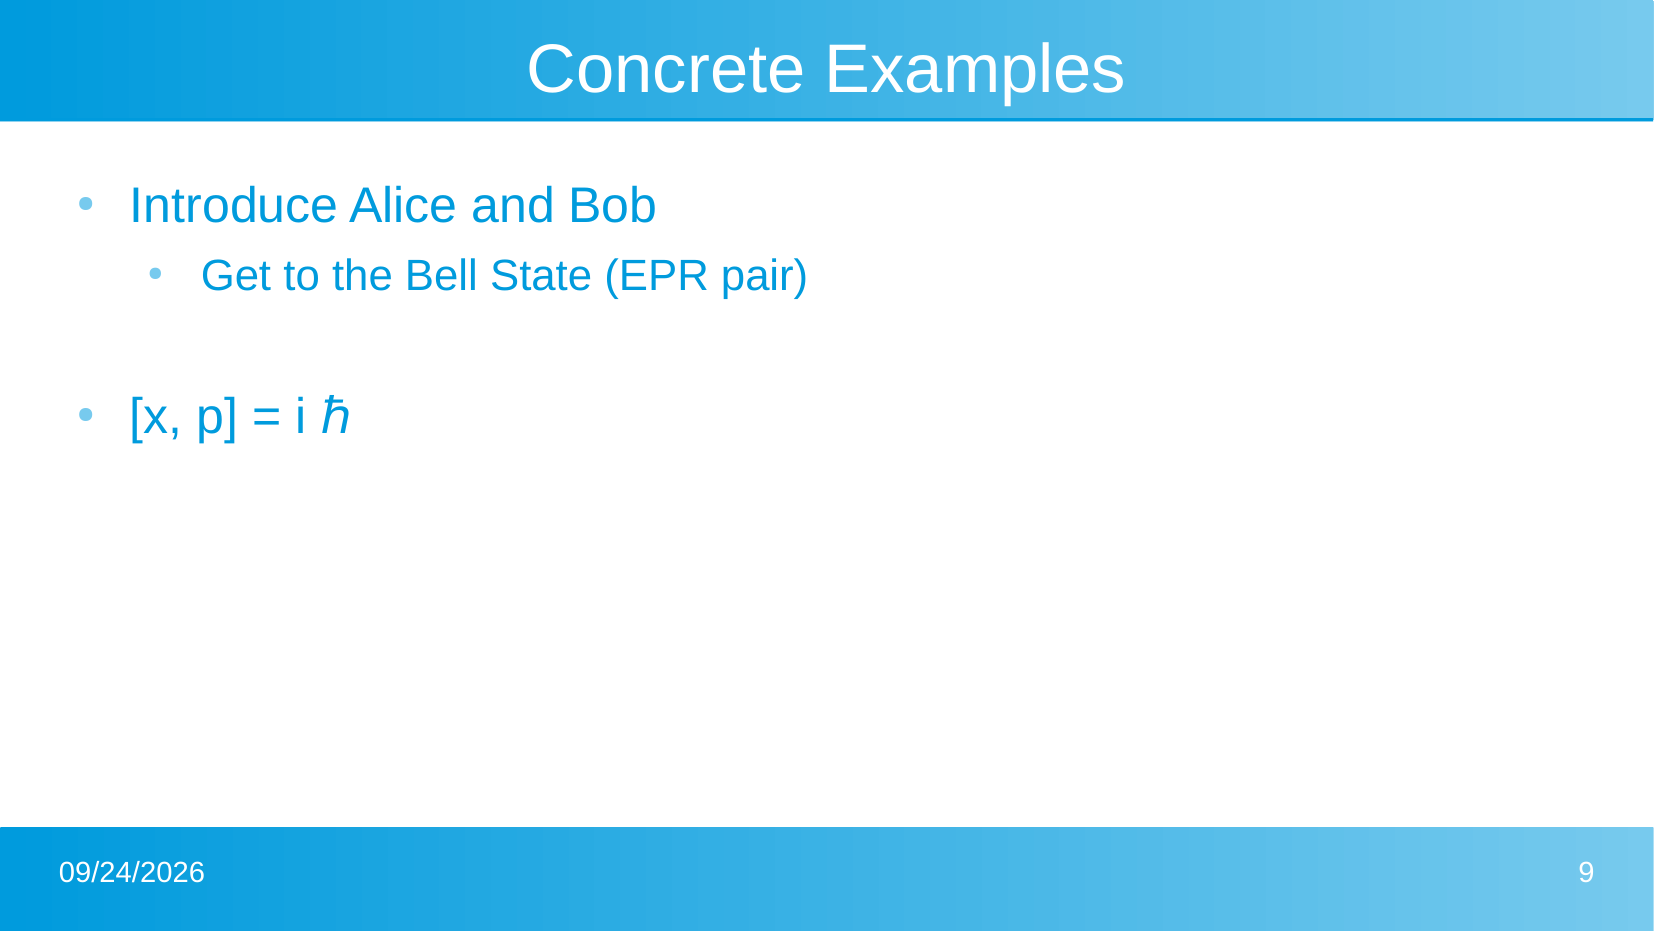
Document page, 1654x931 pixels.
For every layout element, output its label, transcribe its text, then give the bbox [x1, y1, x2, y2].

title Concrete Examples [59, 29, 1595, 108]
list Introduce Alice and Bob Get to the Bell State (EPR pair) [x, p] = i ℏ [59, 177, 1595, 768]
